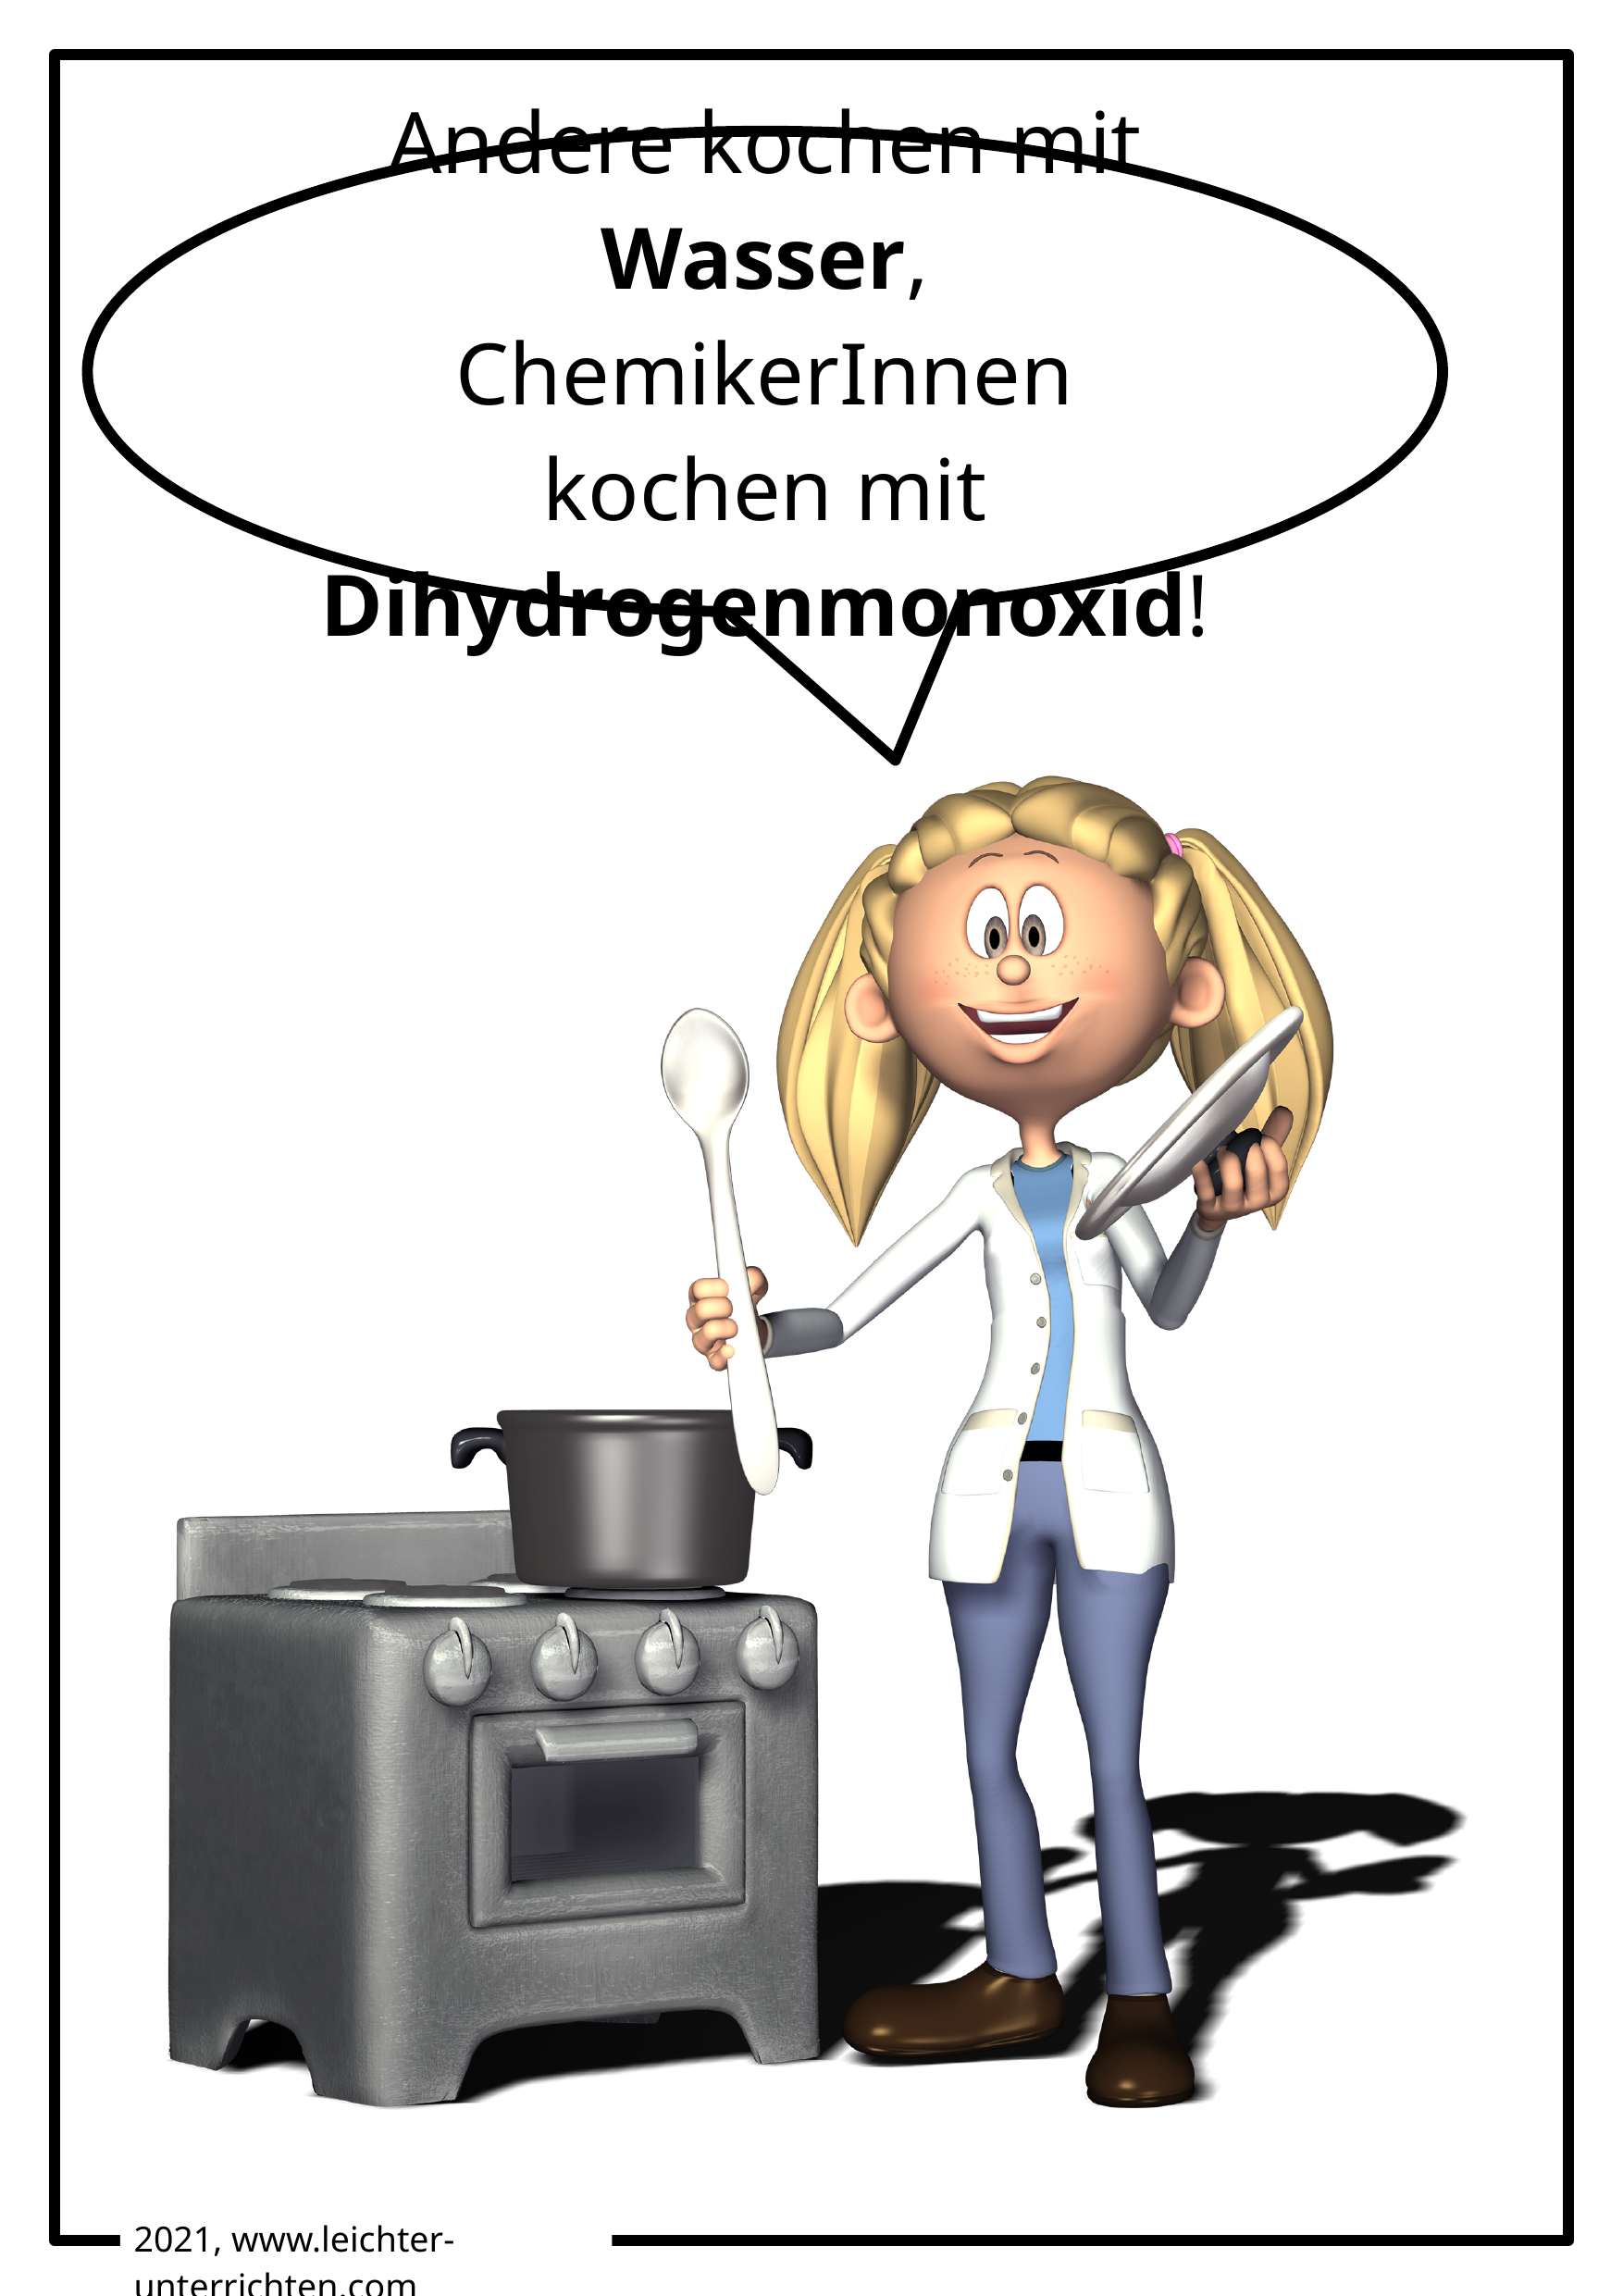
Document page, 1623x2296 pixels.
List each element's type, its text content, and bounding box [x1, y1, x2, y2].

picture [164, 776, 1469, 2110]
text_box Andere kochen mit Wasser, ChemikerInnen kochen mit Dihydrogenmonoxid! [87, 130, 1443, 761]
text_box 2021, www.leichter-unterrichten.com [119, 2207, 613, 2269]
